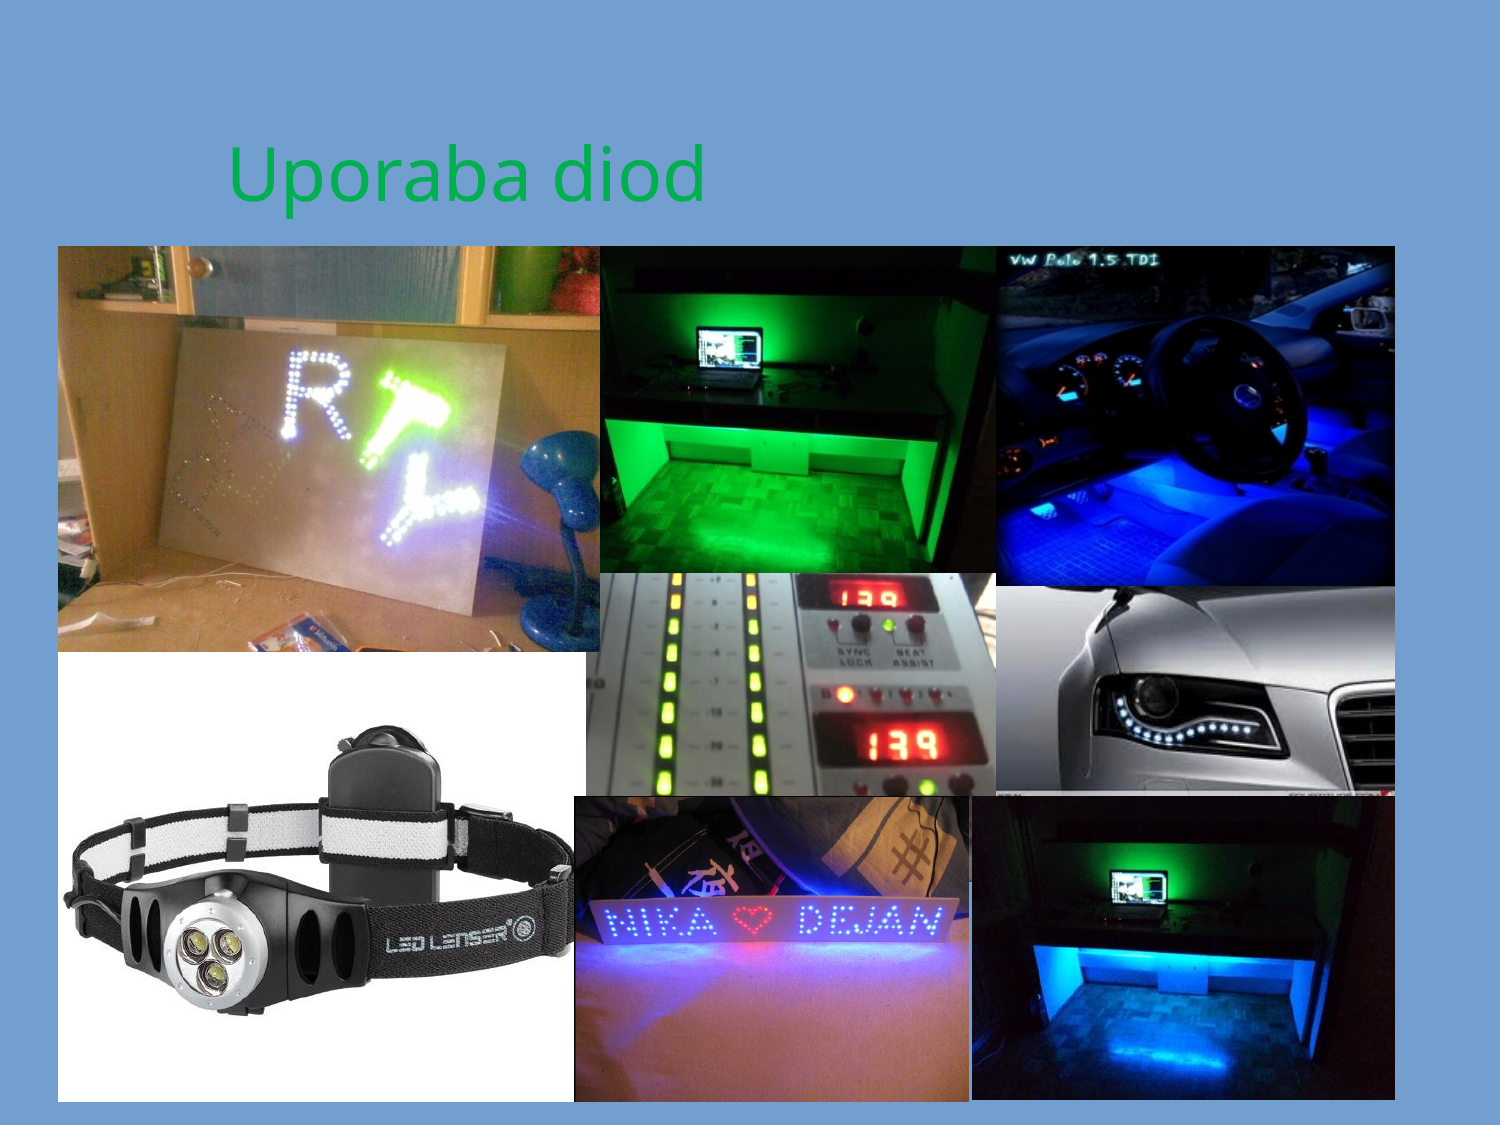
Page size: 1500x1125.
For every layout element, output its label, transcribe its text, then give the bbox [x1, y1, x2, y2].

title Uporaba diod [210, 105, 1289, 237]
picture [58, 246, 1395, 1102]
